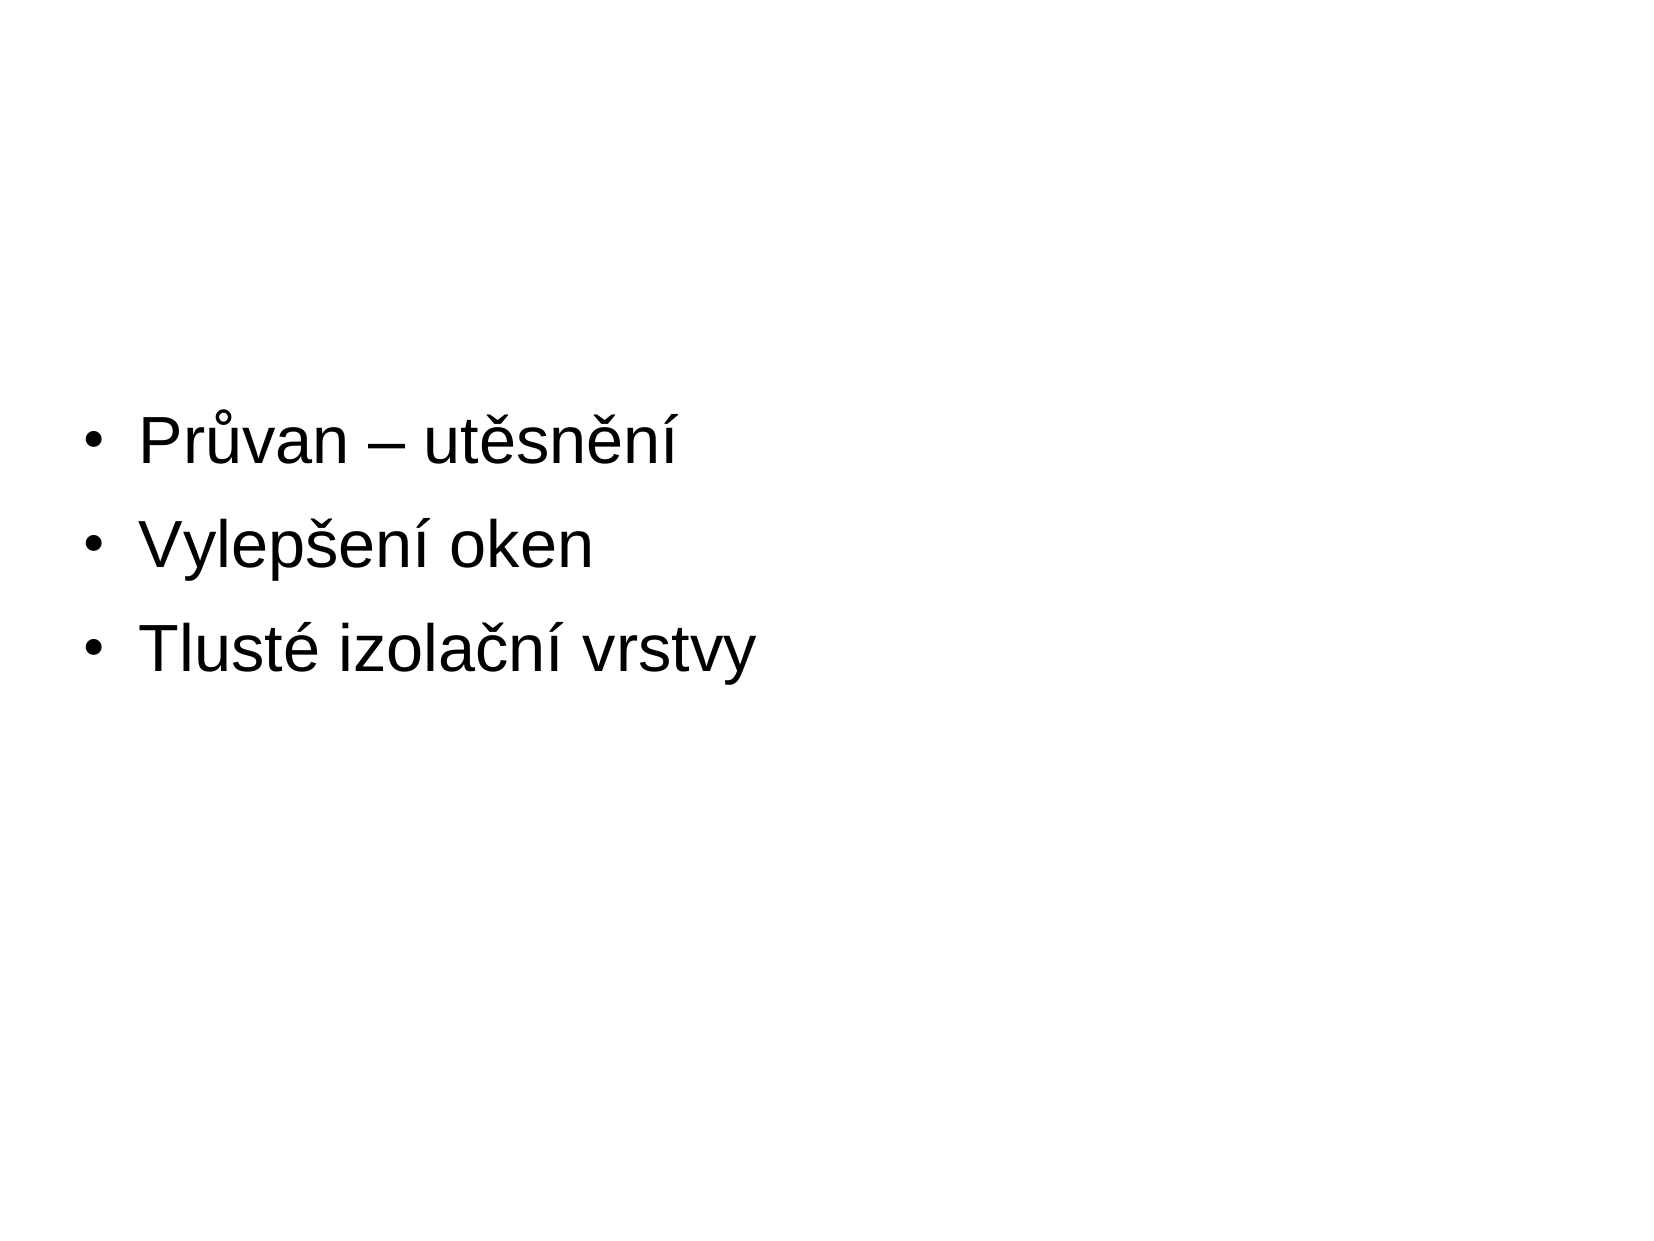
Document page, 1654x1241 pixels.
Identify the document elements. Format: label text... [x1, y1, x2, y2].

list Průvan – utěsnění Vylepšení oken Tlusté izolační vrstvy [82, 290, 1571, 1109]
